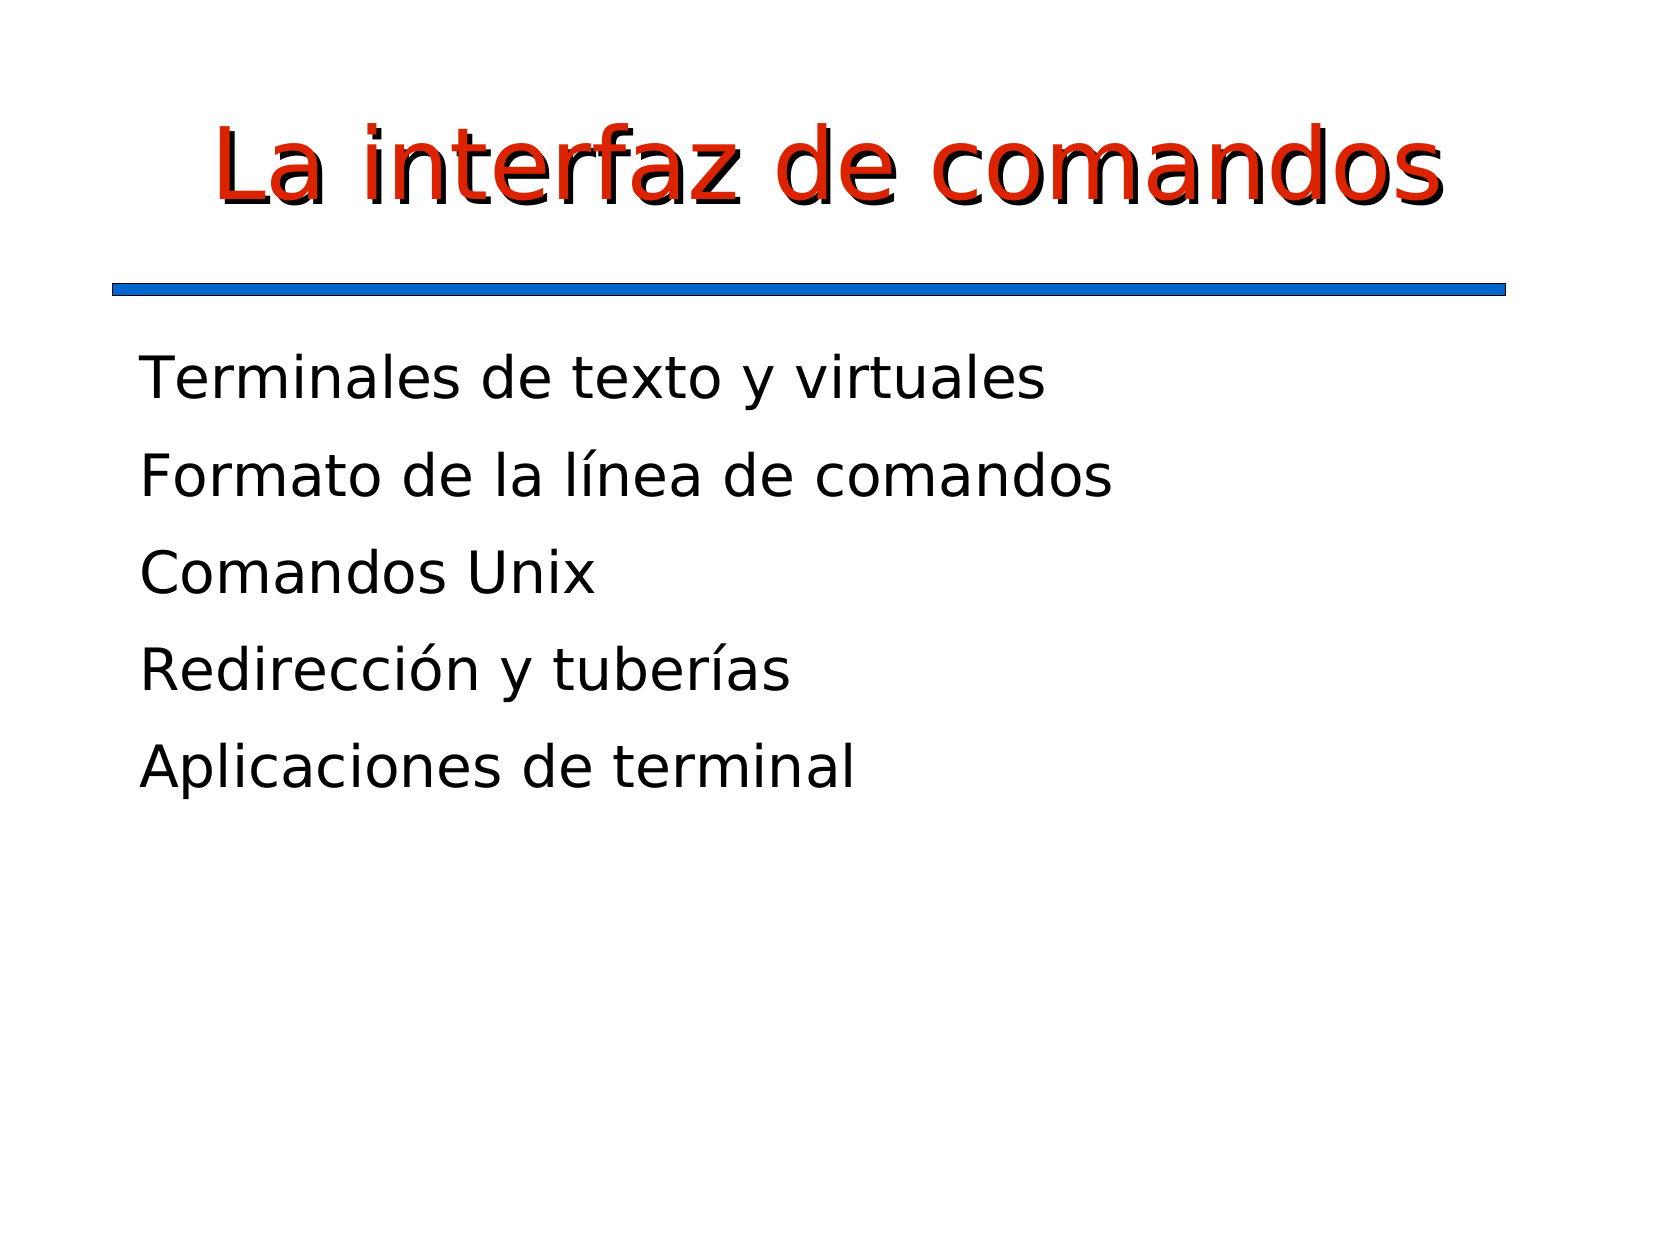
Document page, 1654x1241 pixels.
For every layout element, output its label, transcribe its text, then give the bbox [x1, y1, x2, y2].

title La interfaz de comandos [121, 61, 1534, 269]
list Terminales de texto y virtuales Formato de la línea de comandos Comandos Unix Redirección y tuberías Aplicaciones de terminal [121, 344, 1534, 1127]
